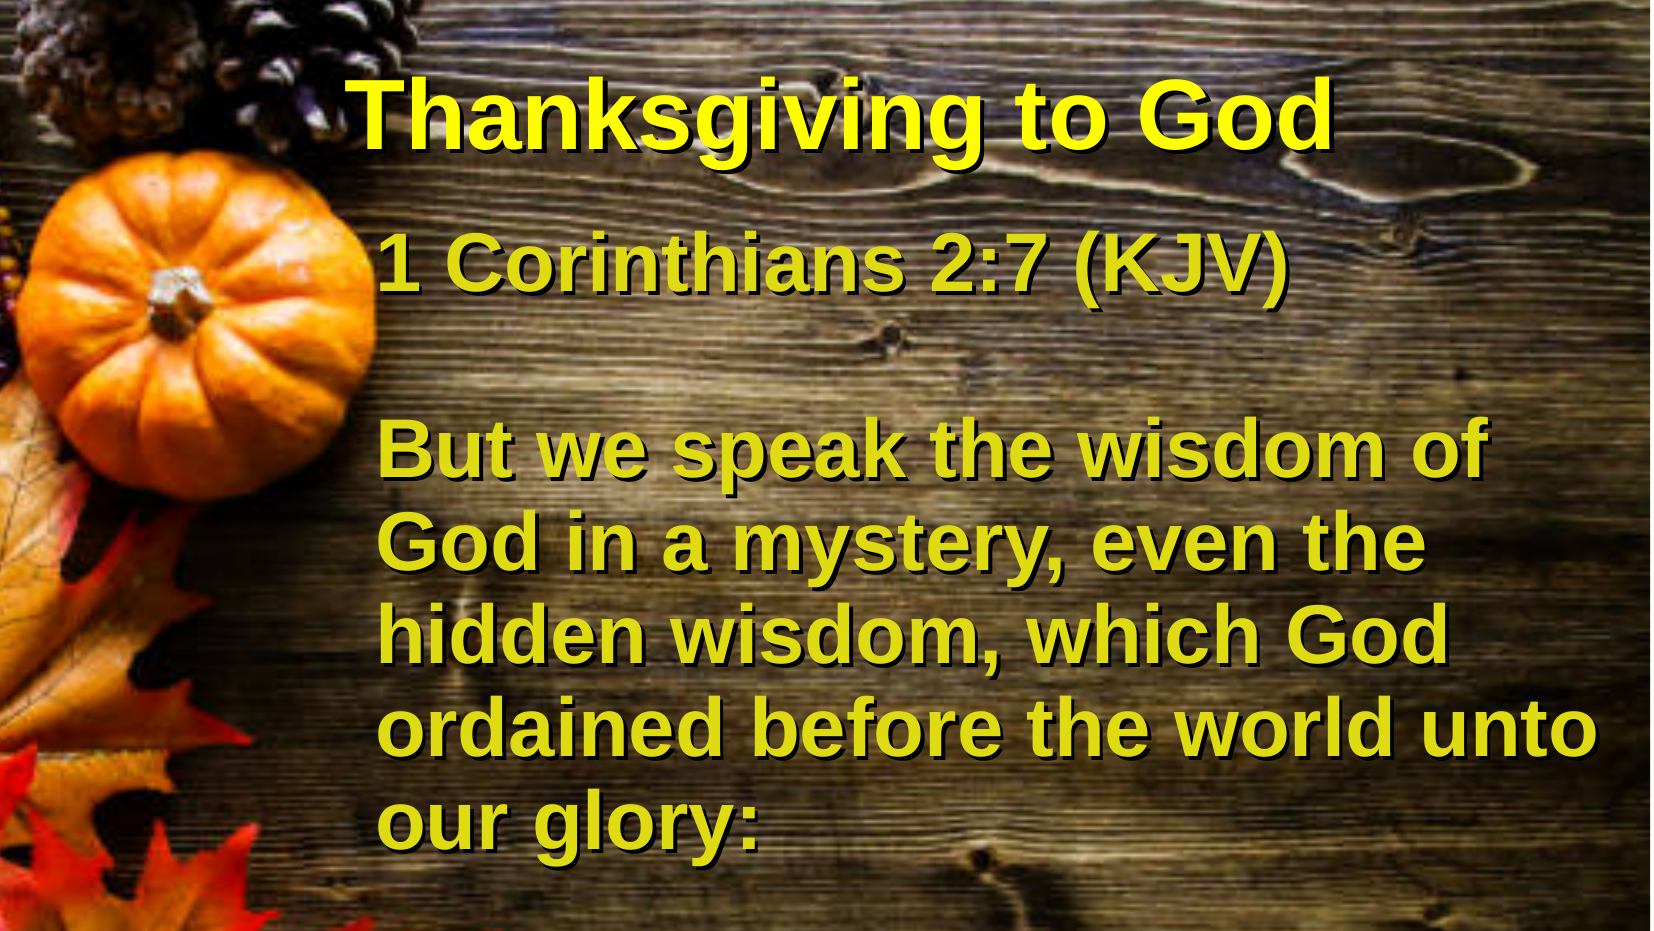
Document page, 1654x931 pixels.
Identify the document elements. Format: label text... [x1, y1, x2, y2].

title Thanksgiving to God [82, 37, 1571, 193]
subtitle 1 Corinthians 2:7 (KJV) But we speak the wisdom of God in a mystery, even the hidden wisdom, which God ordained before the world unto our glory: [375, 57, 1621, 931]
picture [0, 0, 1651, 931]
